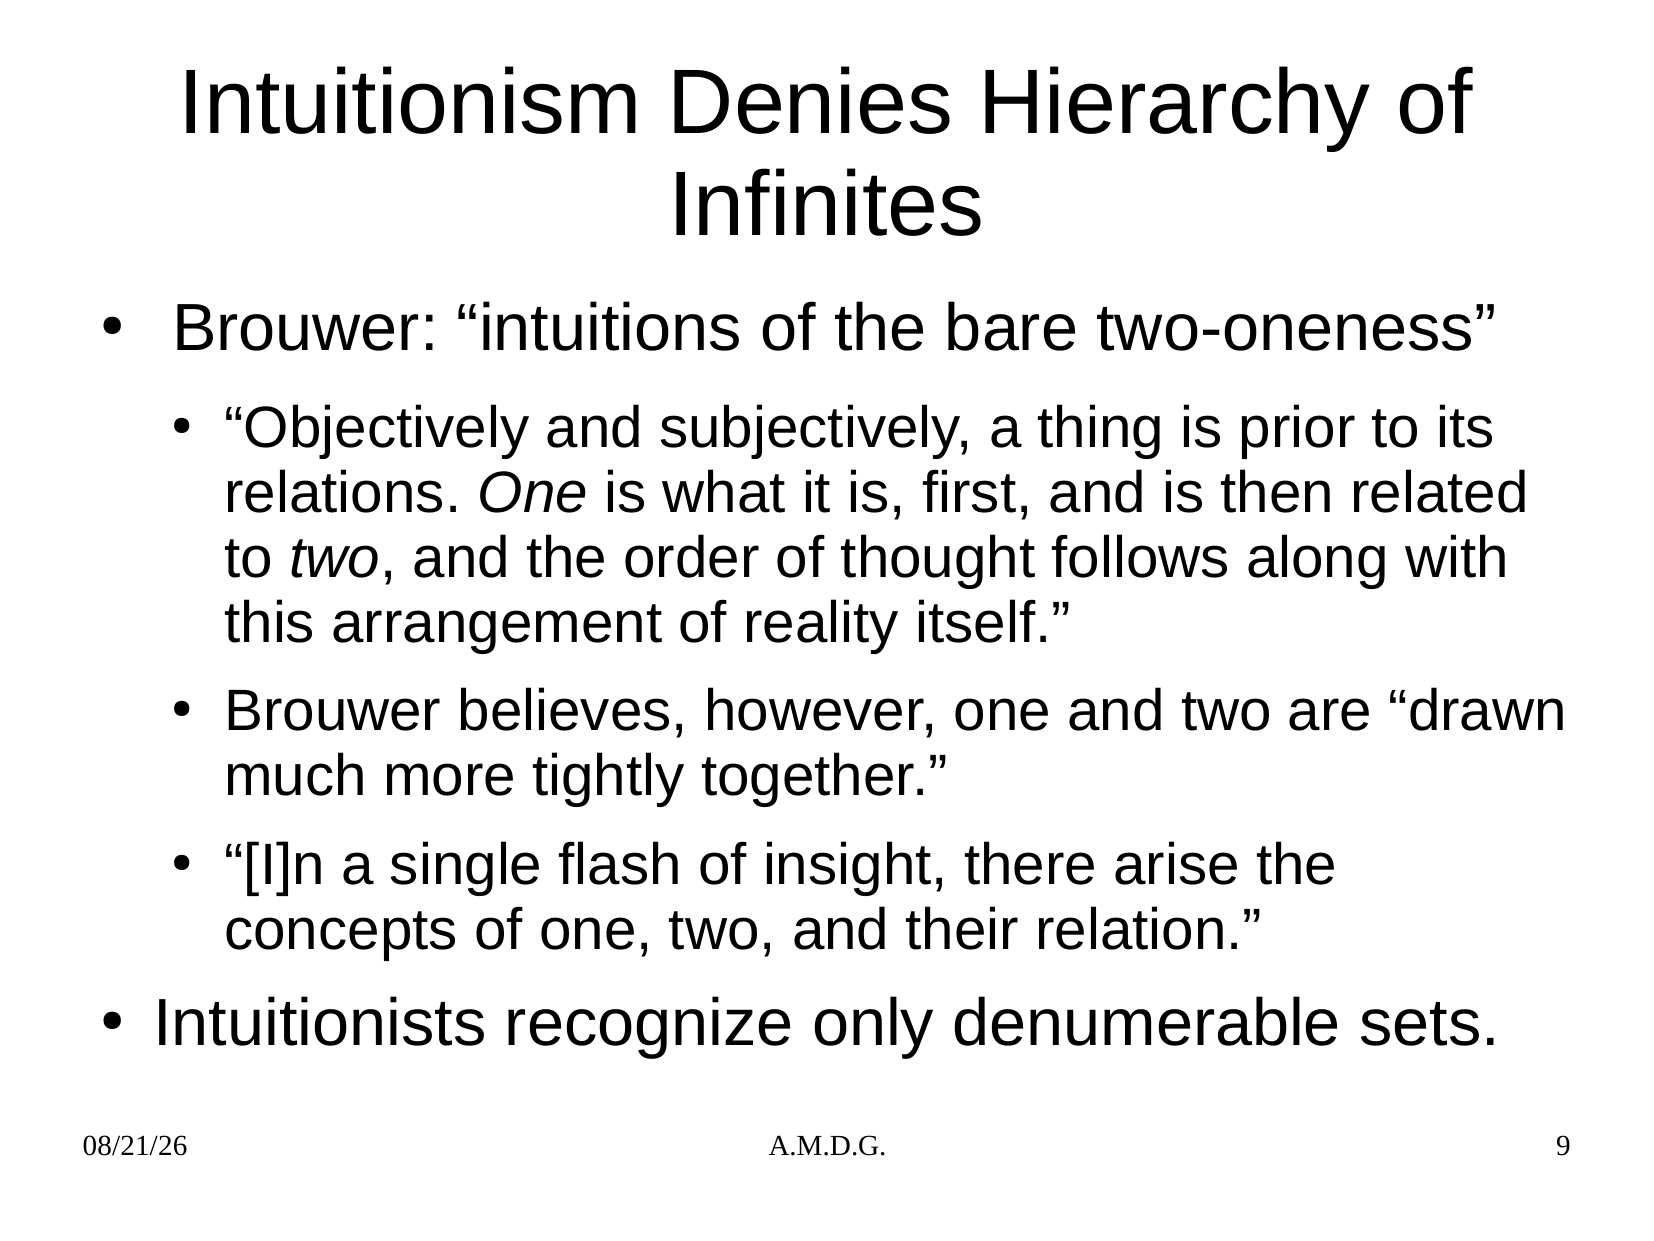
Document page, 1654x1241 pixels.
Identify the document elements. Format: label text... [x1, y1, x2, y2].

title Intuitionism Denies Hierarchy of Infinites [82, 49, 1571, 257]
list Brouwer: “intuitions of the bare two-oneness” “Objectively and subjectively, a thing is prior to its relations. One is what it is, first, and is then related to two, and the order of thought follows along with this arrangement of reality itself.” Brouwer believes, however, one and two are “drawn much more tightly together.” “[I]n a single flash of insight, there arise the concepts of one, two, and their relation.” Intuitionists recognize only denumerable sets. [82, 290, 1571, 1109]
